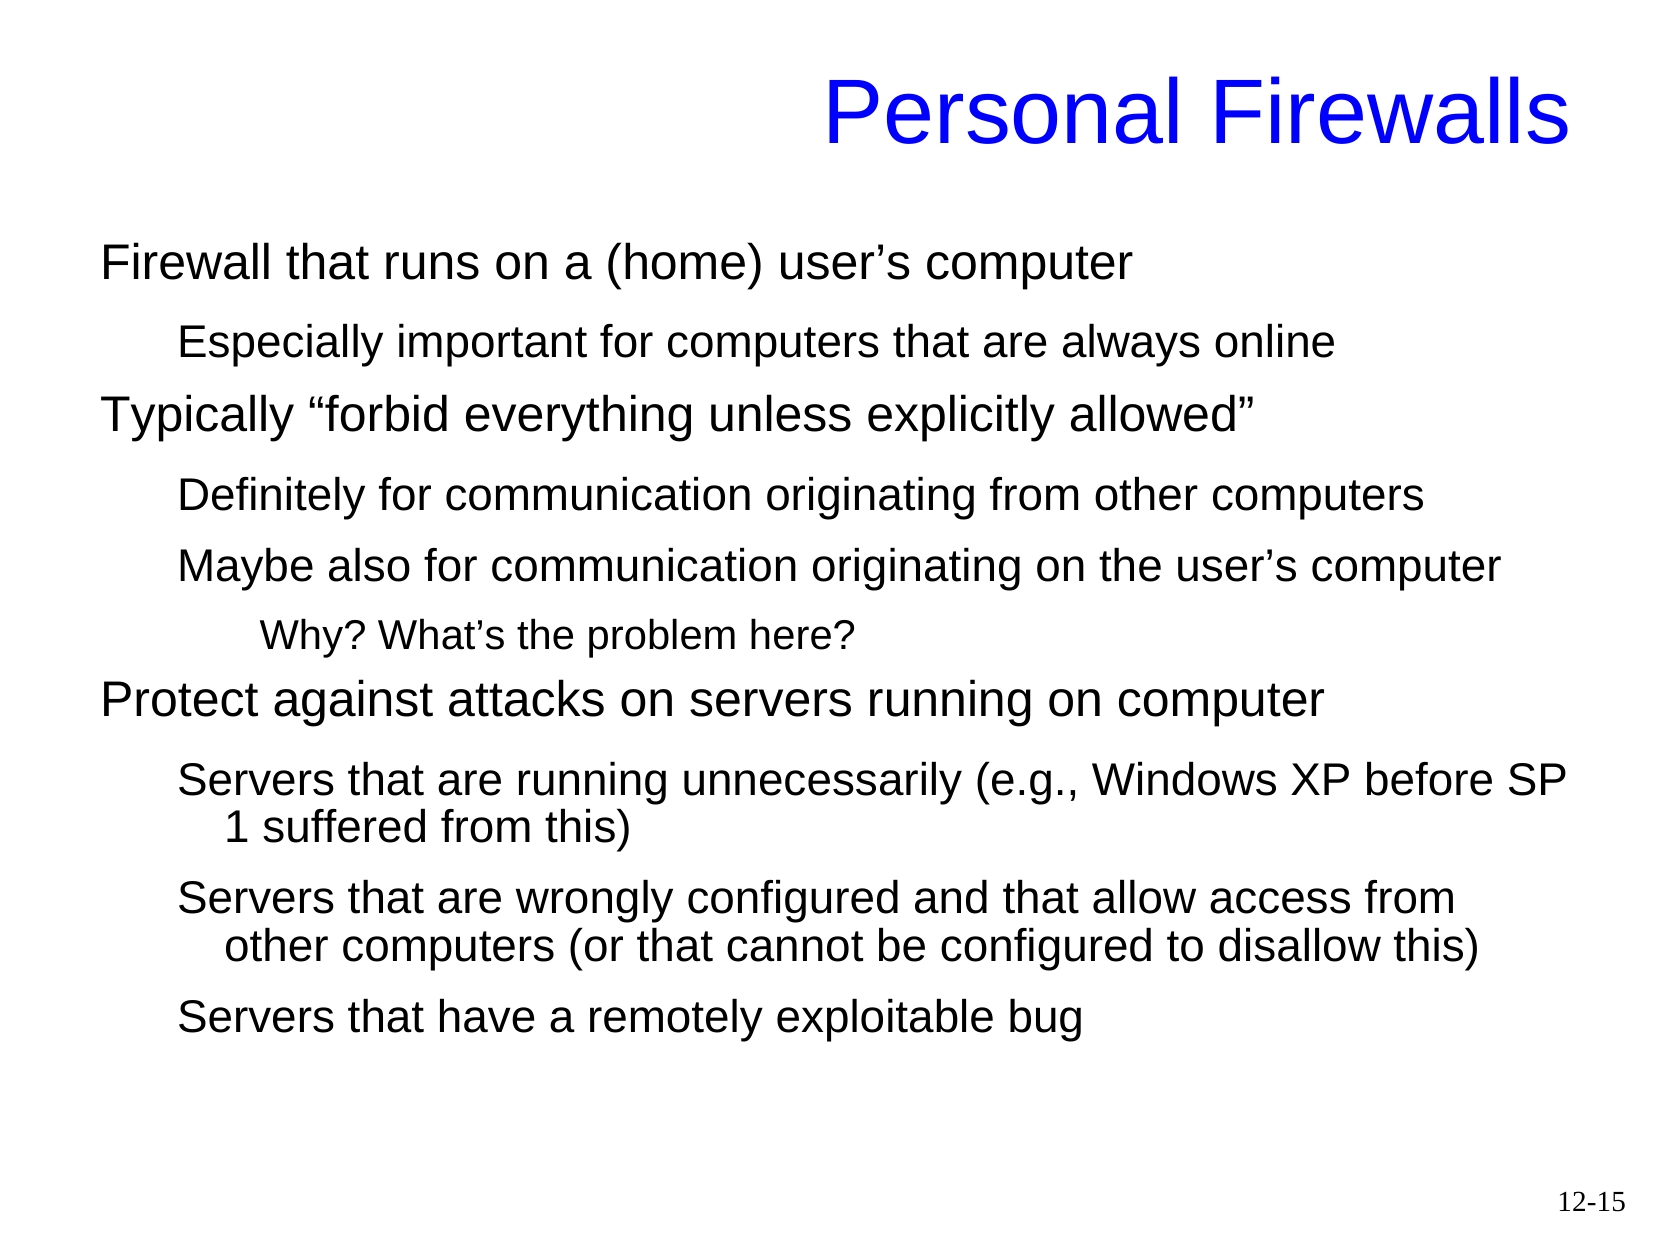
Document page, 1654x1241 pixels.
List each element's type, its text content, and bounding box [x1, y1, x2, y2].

list Firewall that runs on a (home) user’s computer Especially important for computers that are always online Typically “forbid everything unless explicitly allowed” Definitely for communication originating from other computers Maybe also for communication originating on the user’s computer Why? What’s the problem here? Protect against attacks on servers running on computer Servers that are running unnecessarily (e.g., Windows XP before SP 1 suffered from this) Servers that are wrongly configured and that allow access from other computers (or that cannot be configured to disallow this) Servers that have a remotely exploitable bug [82, 237, 1571, 1170]
title Personal Firewalls [84, 11, 1573, 218]
